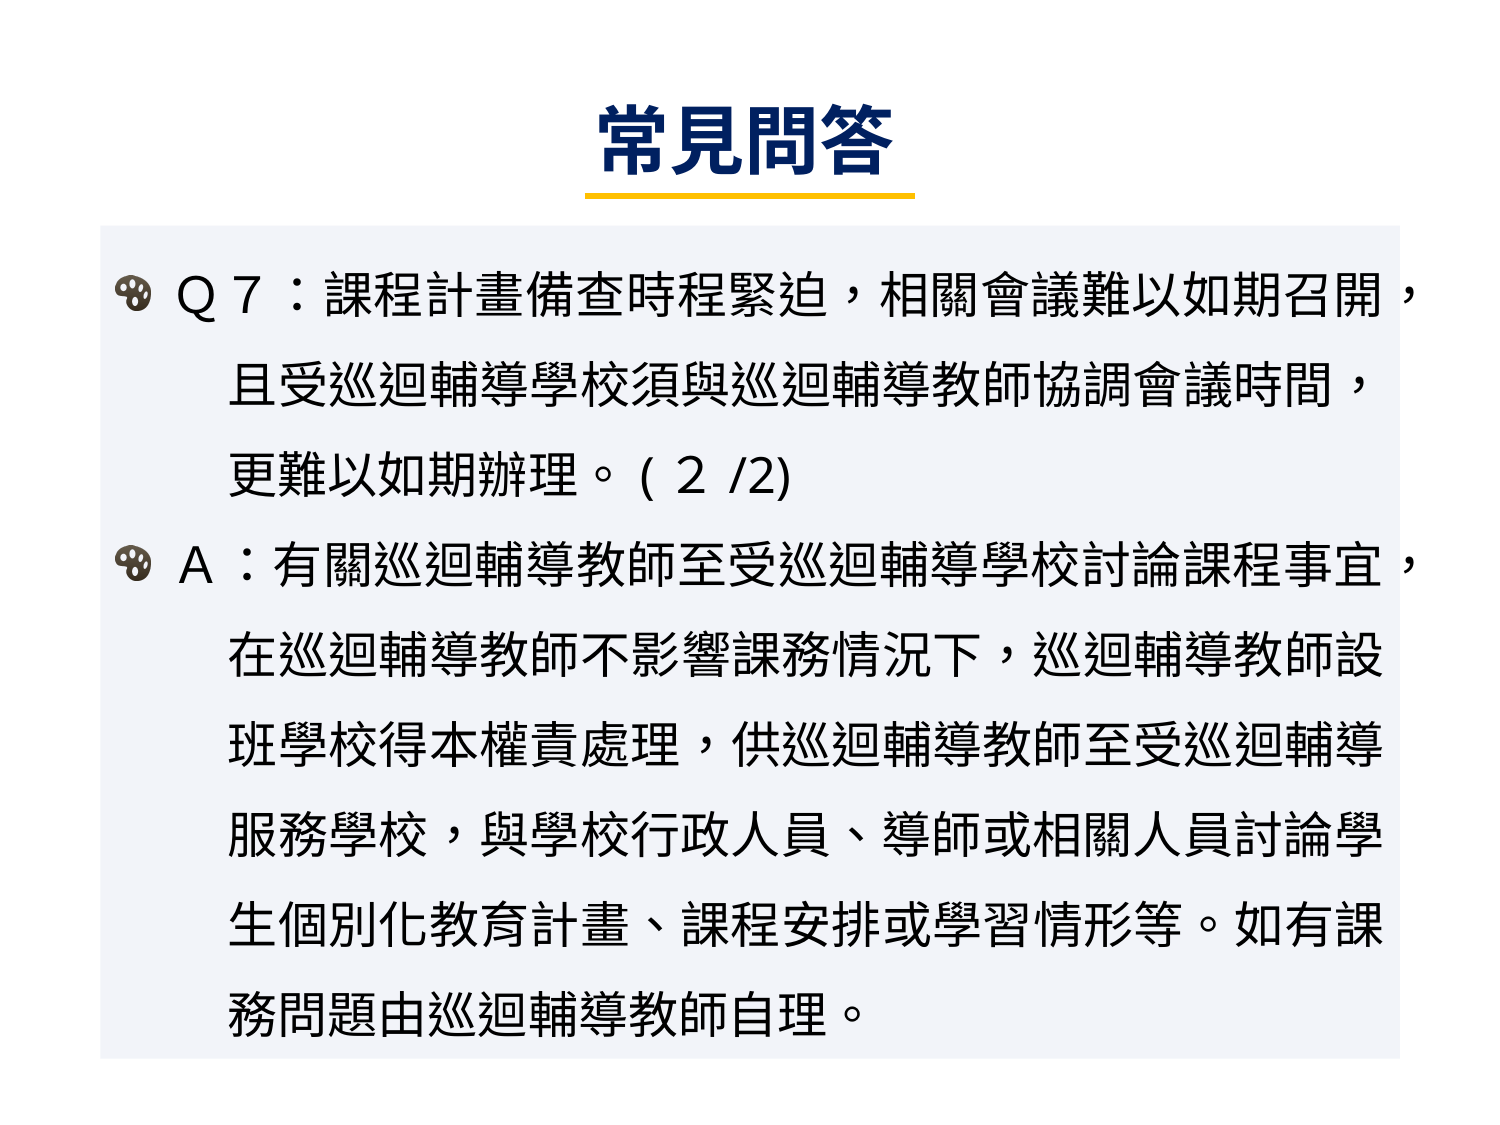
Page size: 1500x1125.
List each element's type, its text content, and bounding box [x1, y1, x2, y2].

title 常見問答 [41, 45, 1447, 233]
text_box Ｑ７：課程計畫備查時程緊迫，相關會議難以如期召開，且受巡迴輔導學校須與巡迴輔導教師協調會議時間，更難以如期辦理。(２/2) Ａ：有關巡迴輔導教師至受巡迴輔導學校討論課程事宜，在巡迴輔導教師不影響課務情況下，巡迴輔導教師設班學校得本權責處理，供巡迴輔導教師至受巡迴輔導服務學校，與學校行政人員、導師或相關人員討論學生個別化教育計畫、課程安排或學習情形等。如有課務問題由巡迴輔導教師自理。 [100, 225, 1400, 1059]
